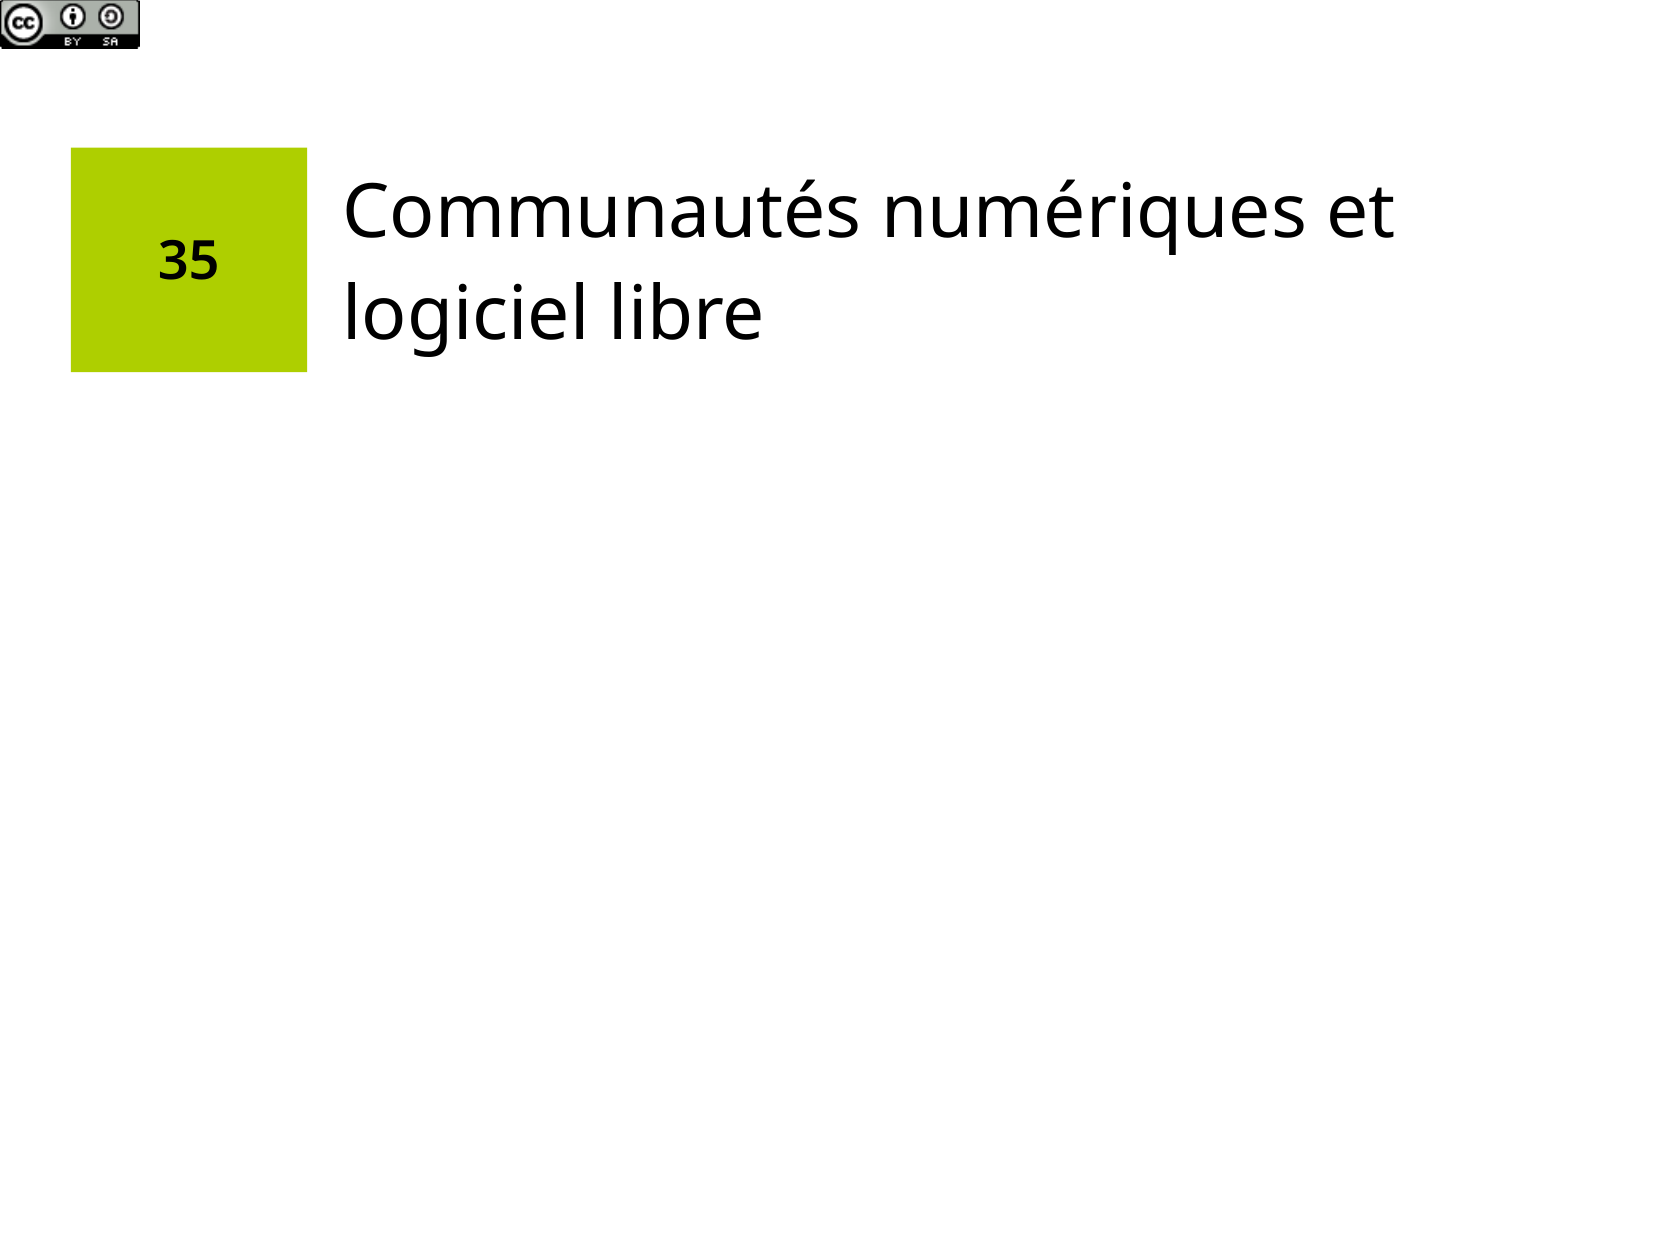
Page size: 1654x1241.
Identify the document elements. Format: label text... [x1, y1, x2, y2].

picture [0, 0, 140, 49]
title Communautés numériques et logiciel libre [342, 59, 1571, 461]
